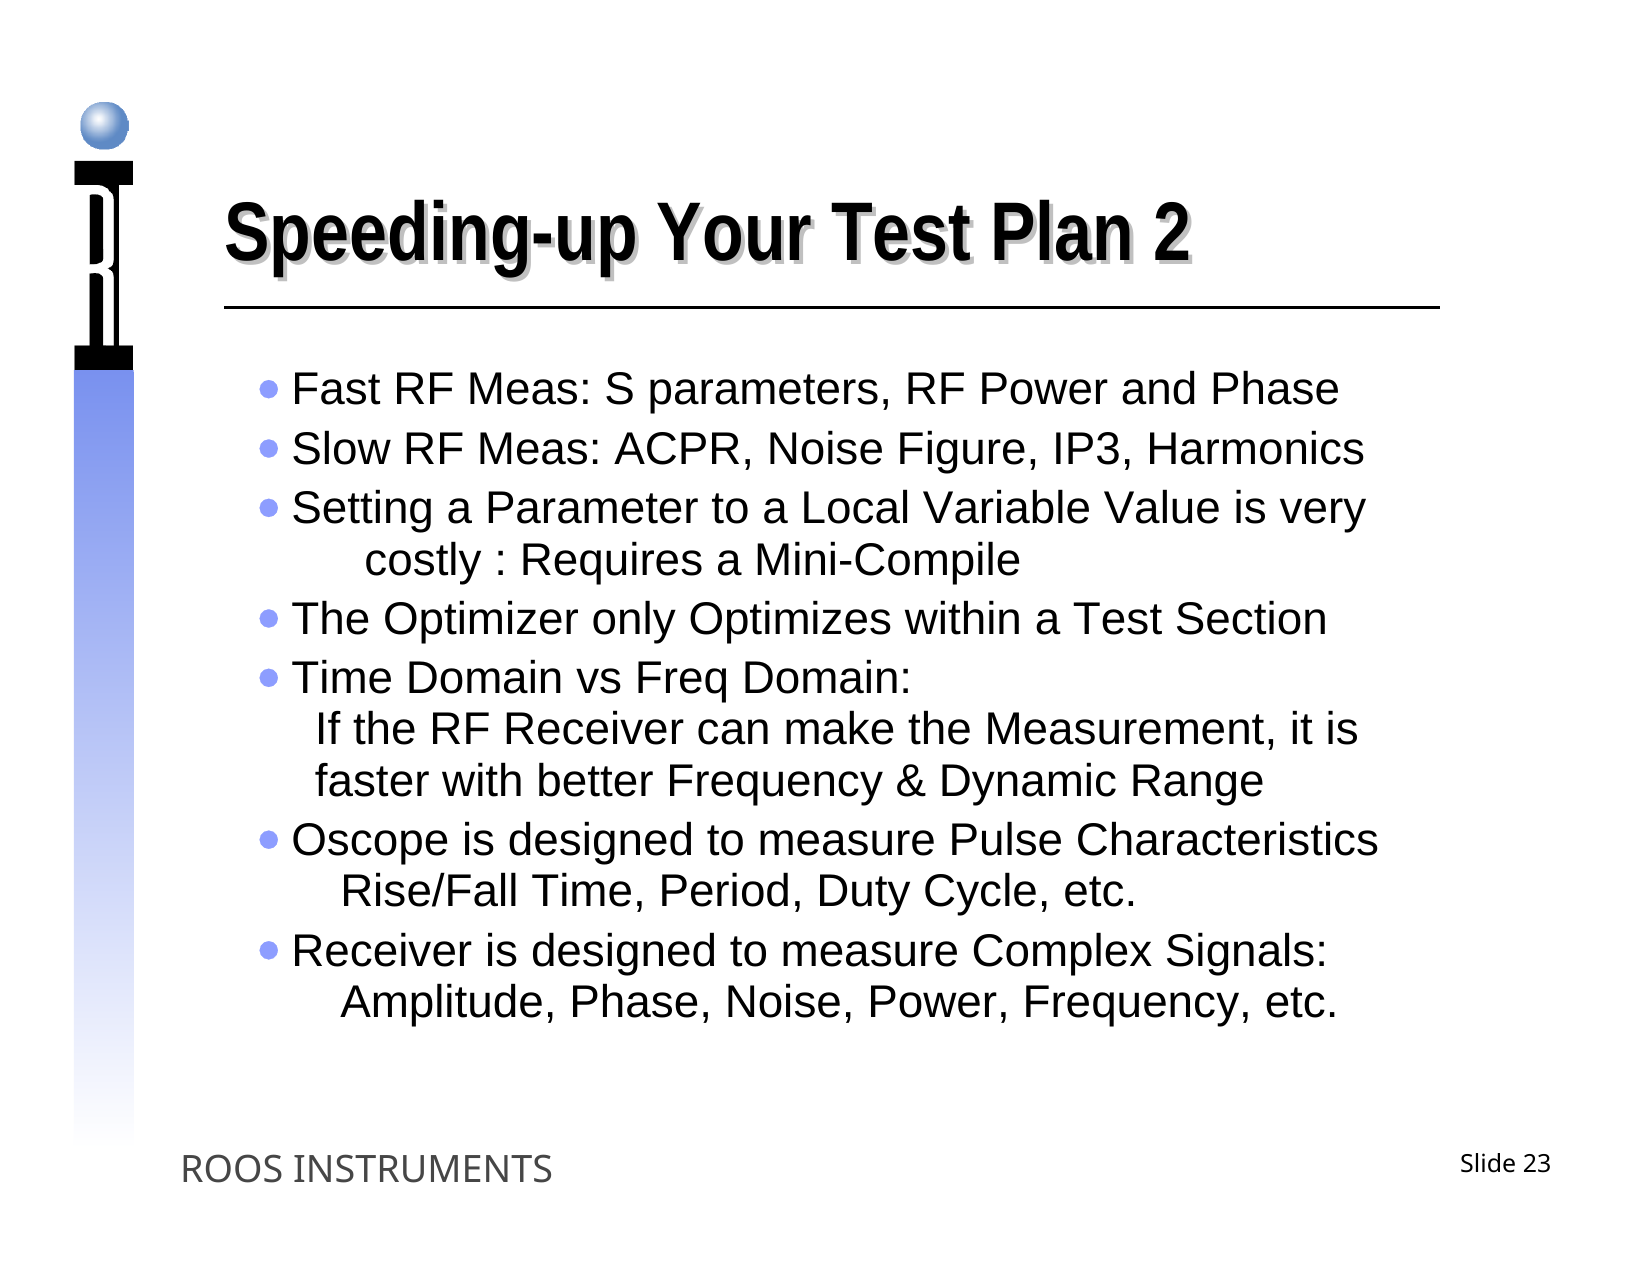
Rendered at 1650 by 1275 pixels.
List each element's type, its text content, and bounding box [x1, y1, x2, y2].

text_box Fast RF Meas: S parameters, RF Power and Phase Slow RF Meas: ACPR, Noise Figure, IP3, Harmonics Setting a Parameter to a Local Variable Value is very costly : Requires a Mini-Compile The Optimizer only Optimizes within a Test Section Time Domain vs Freq Domain: If the RF Receiver can make the Measurement, it is faster with better Frequency & Dynamic Range Oscope is designed to measure Pulse Characteristics Rise/Fall Time, Period, Duty Cycle, etc. Receiver is designed to measure Complex Signals: Amplitude, Phase, Noise, Power, Frequency, etc. [246, 415, 1469, 1072]
text_box Speeding-up Your Test Plan 2 [224, 96, 1522, 415]
